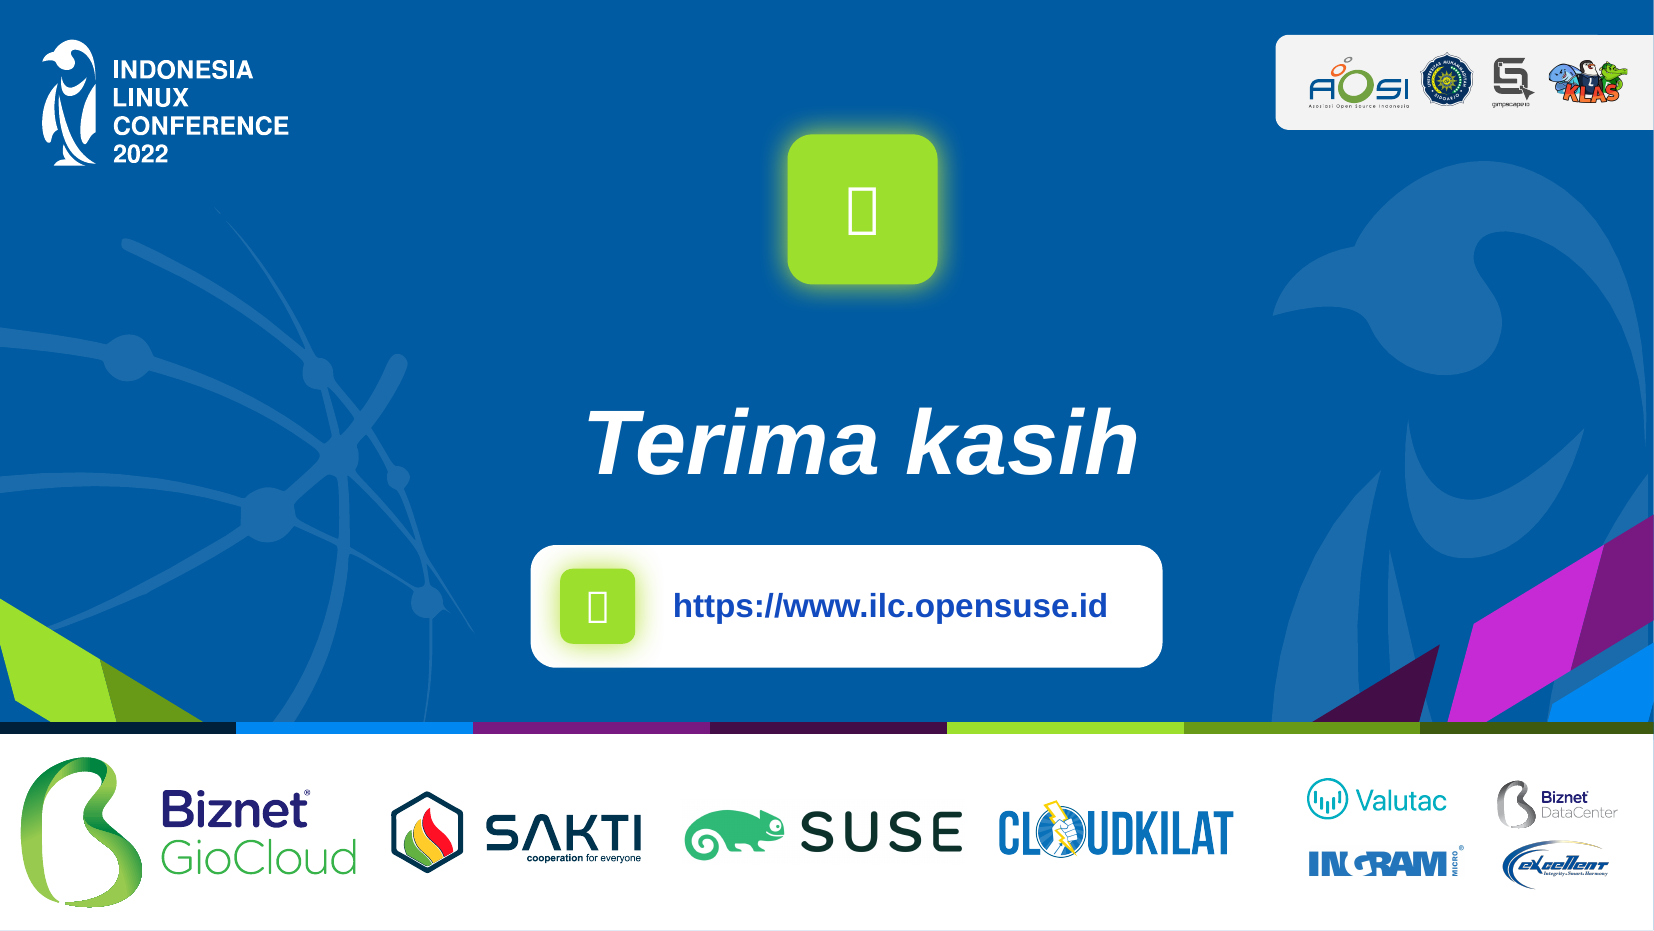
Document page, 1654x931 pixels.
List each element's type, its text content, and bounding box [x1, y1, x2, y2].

picture [682, 799, 965, 865]
picture [601, 855, 616, 859]
text_box Terima kasih [187, 323, 1501, 512]
text_box [530, 545, 1154, 668]
picture [1309, 845, 1465, 877]
picture [999, 800, 1234, 858]
picture [626, 855, 634, 862]
picture [1548, 60, 1628, 103]
text_box  [787, 134, 938, 285]
picture [1496, 840, 1620, 890]
picture [1420, 52, 1474, 106]
text_box https://www.ilc.opensuse.id [637, 550, 1163, 662]
text_box  [560, 568, 636, 644]
